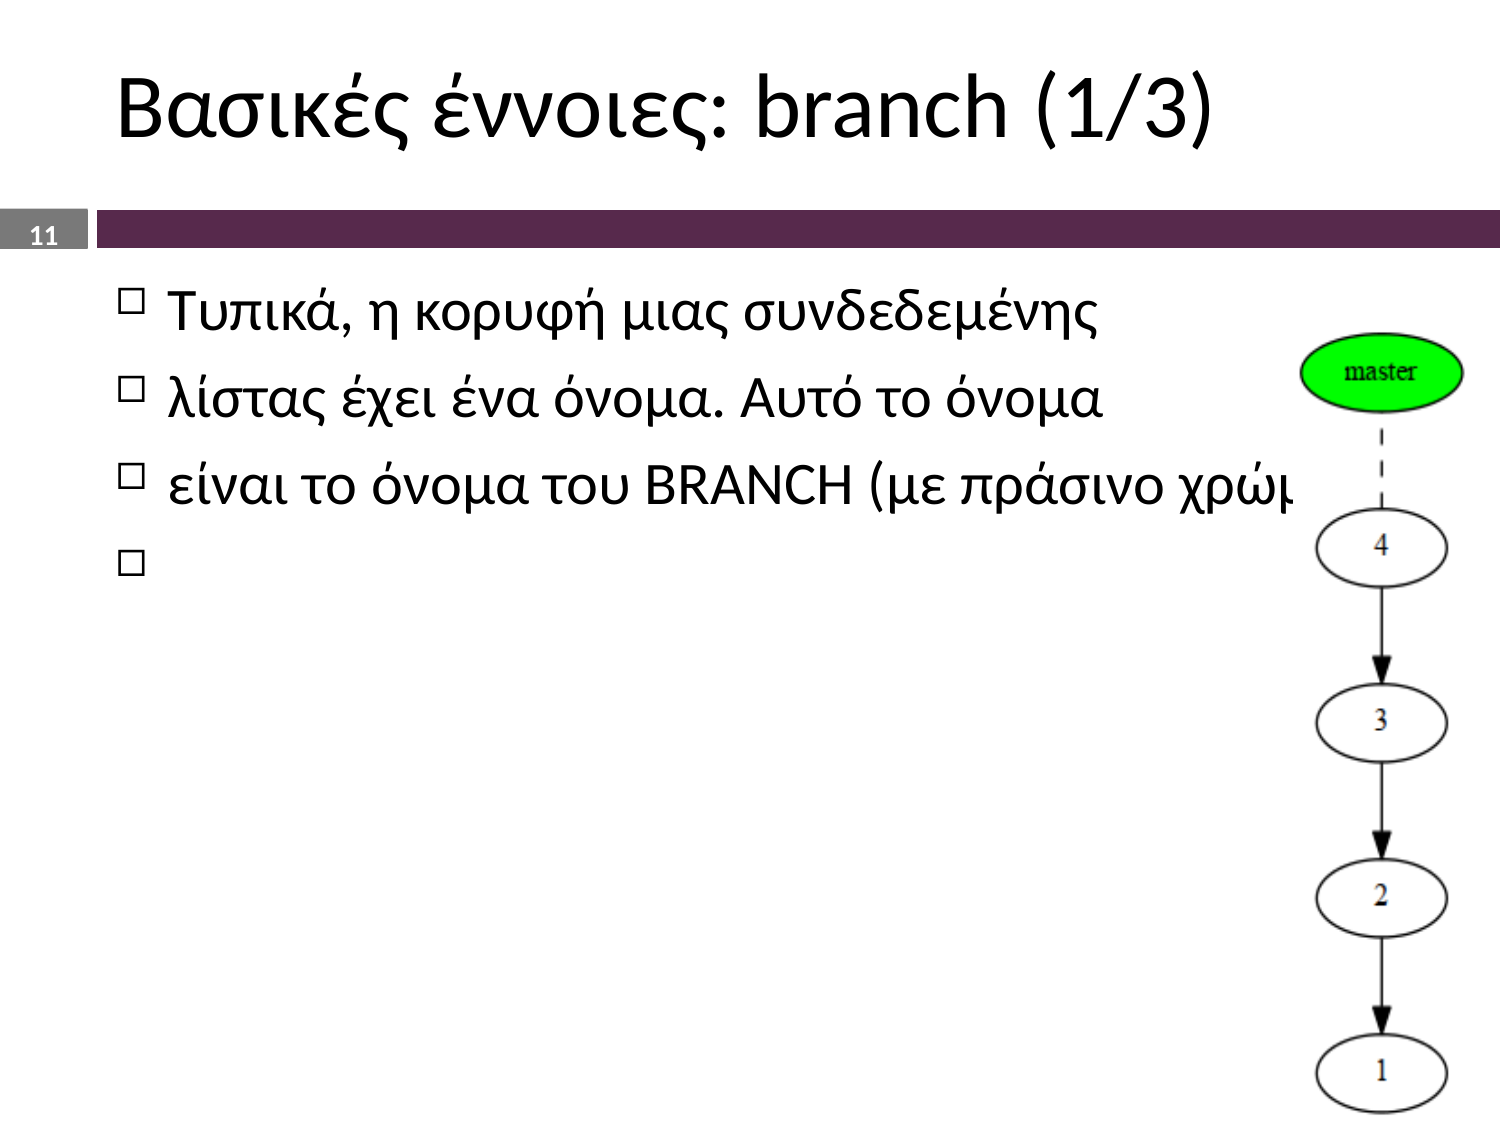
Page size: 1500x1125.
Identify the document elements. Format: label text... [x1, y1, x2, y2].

title Βασικές έννοιες: branch (1/3) [100, 19, 1438, 182]
picture [1293, 323, 1472, 1125]
list Τυπικά, η κορυφή μιας συνδεδεμένης λίστας έχει ένα όνομα. Αυτό το όνομα είναι το όνομα του BRANCH (με πράσινο χρώμα). [100, 262, 1438, 1000]
text_box [0, 208, 88, 249]
